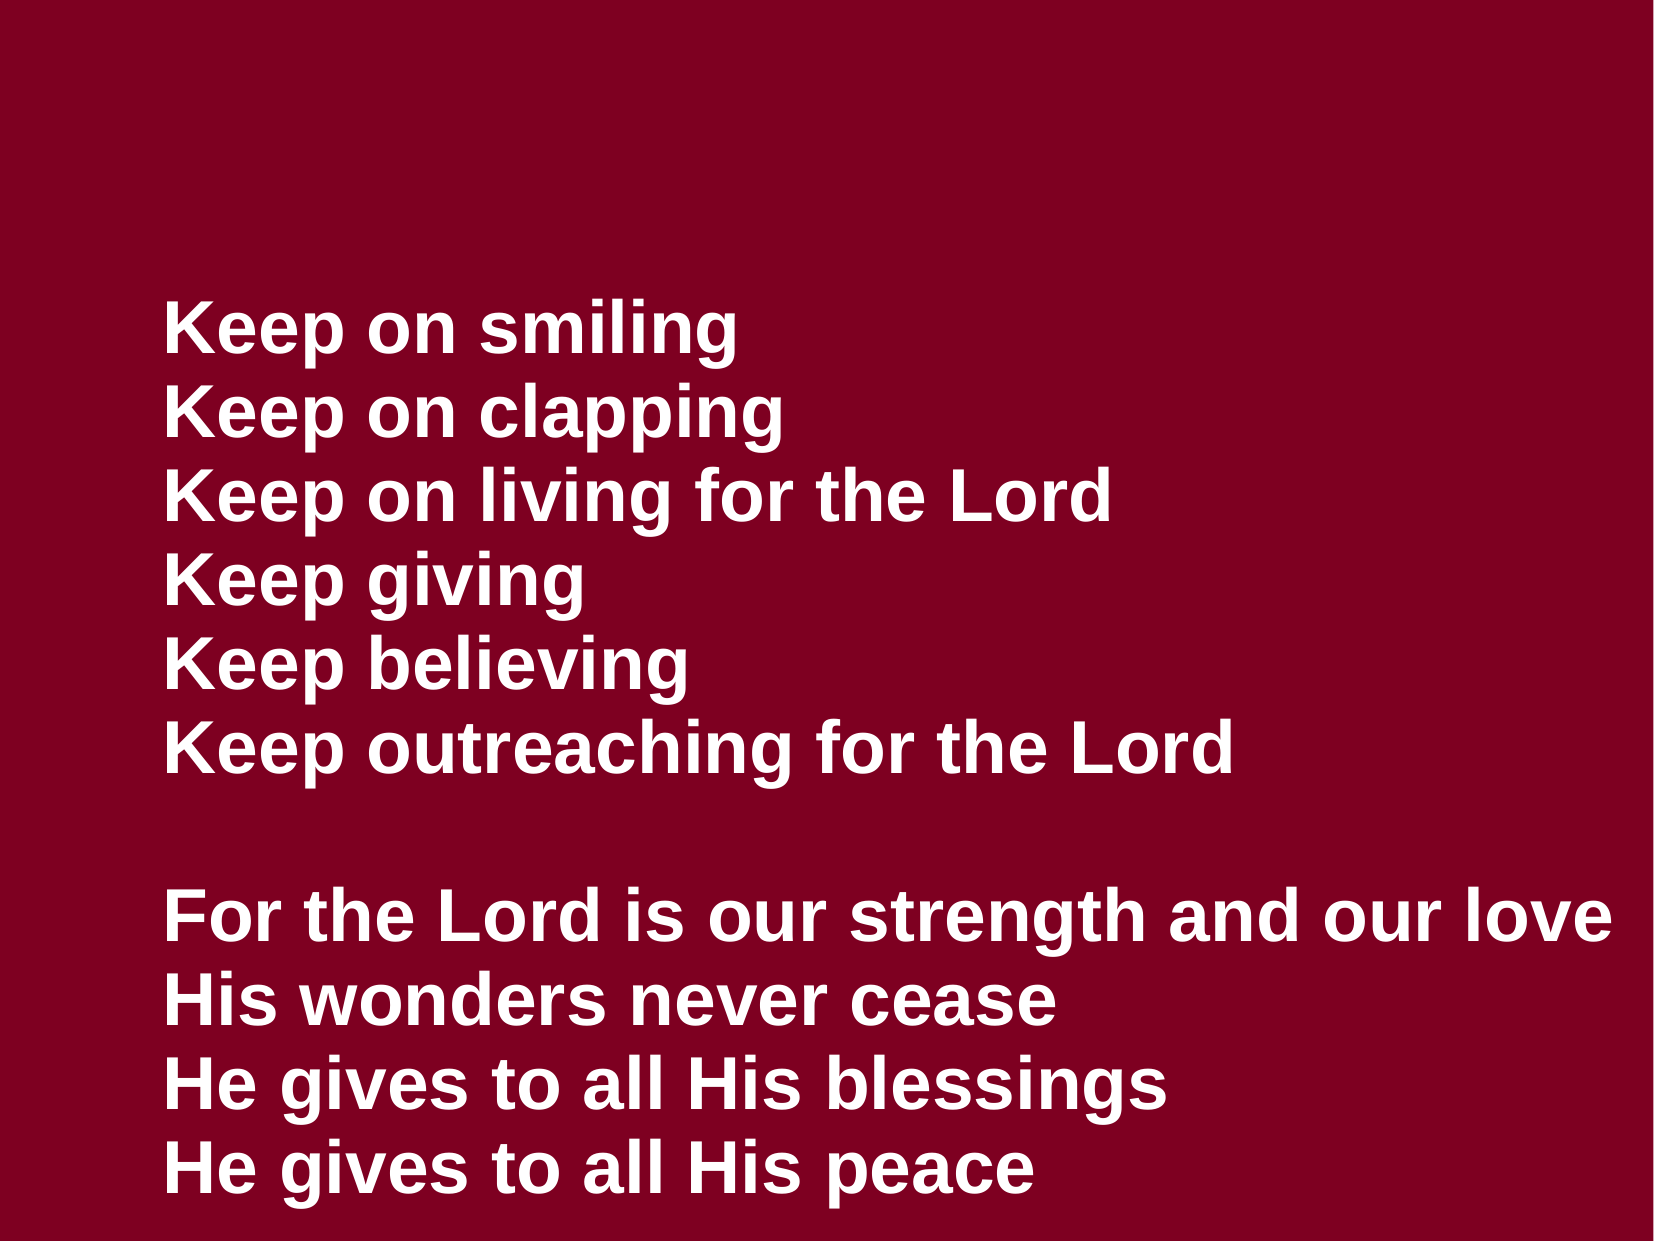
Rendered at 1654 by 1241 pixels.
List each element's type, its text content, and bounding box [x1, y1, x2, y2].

text_box Keep on smiling Keep on clapping Keep on living for the Lord Keep giving Keep believing Keep outreaching for the Lord For the Lord is our strength and our love His wonders never cease He gives to all His blessings He gives to all His peace [0, 0, 1654, 1241]
